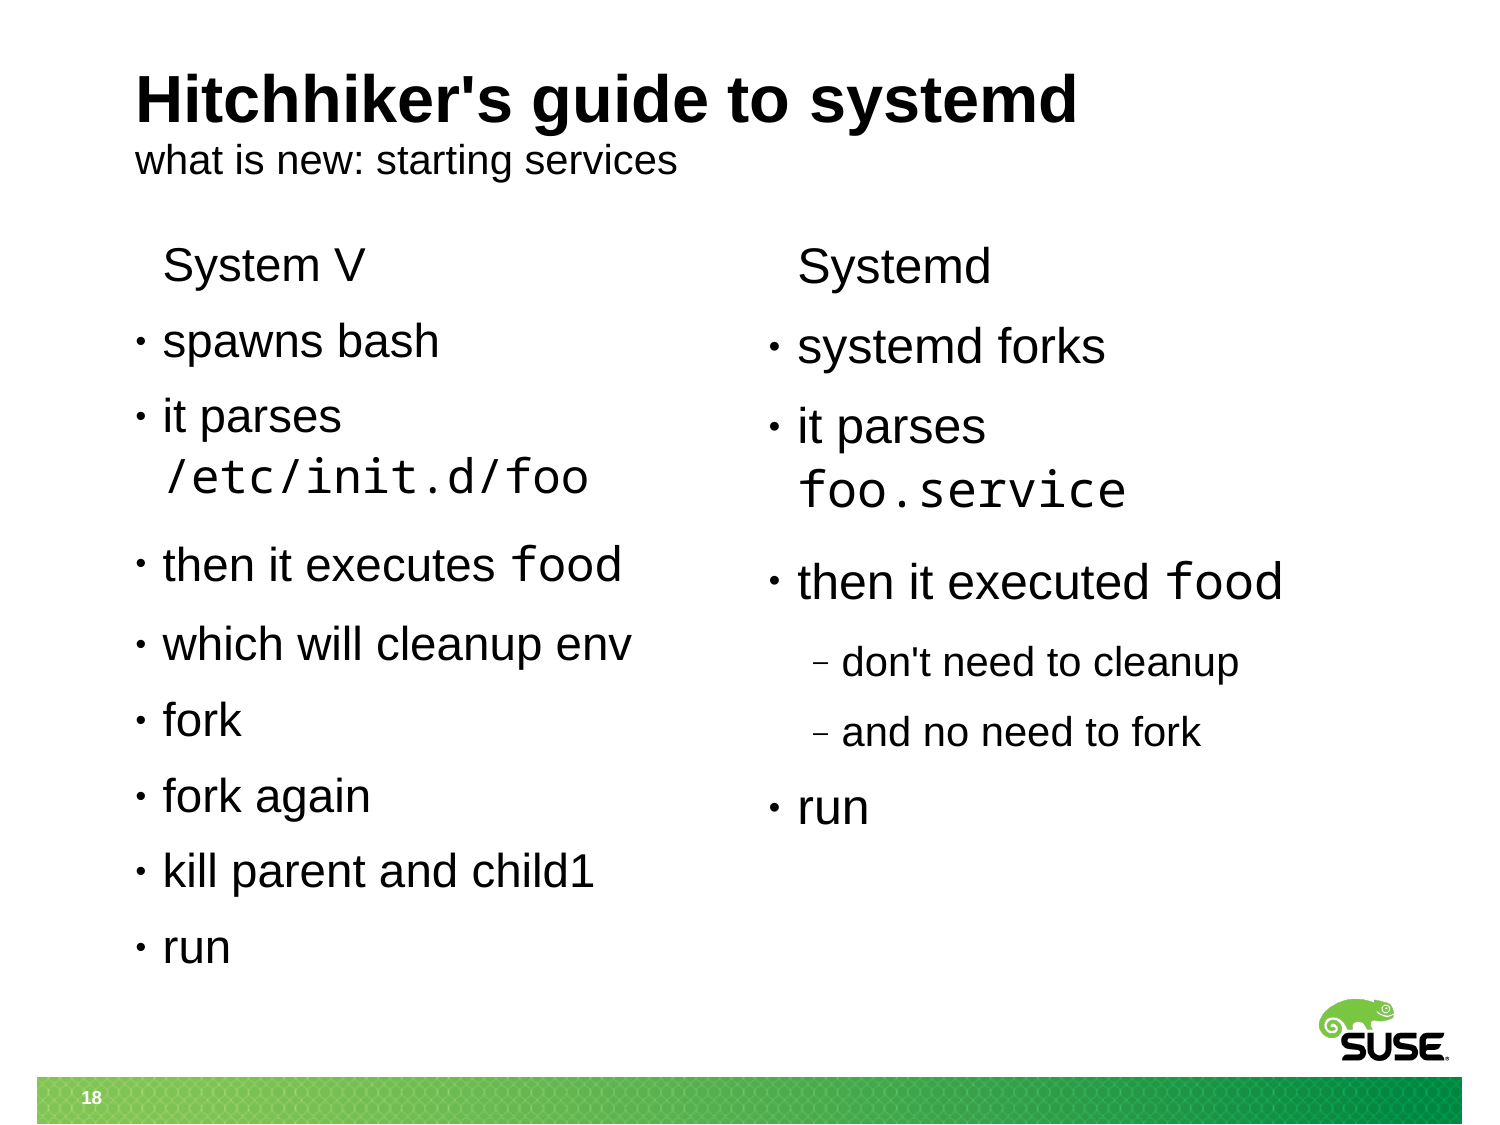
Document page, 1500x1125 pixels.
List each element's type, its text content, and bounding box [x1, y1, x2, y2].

list Systemd systemd forks it parses foo.service then it executed food don't need to cleanup and no need to fork run [768, 238, 1372, 982]
title Hitchhiker's guide to systemd what is new: starting services [135, 41, 1372, 204]
picture [1319, 999, 1449, 1061]
picture [37, 1077, 1462, 1124]
list System V spawns bash it parses /etc/init.d/foo then it executes food which will cleanup env fork fork again kill parent and child1 run [135, 238, 739, 982]
